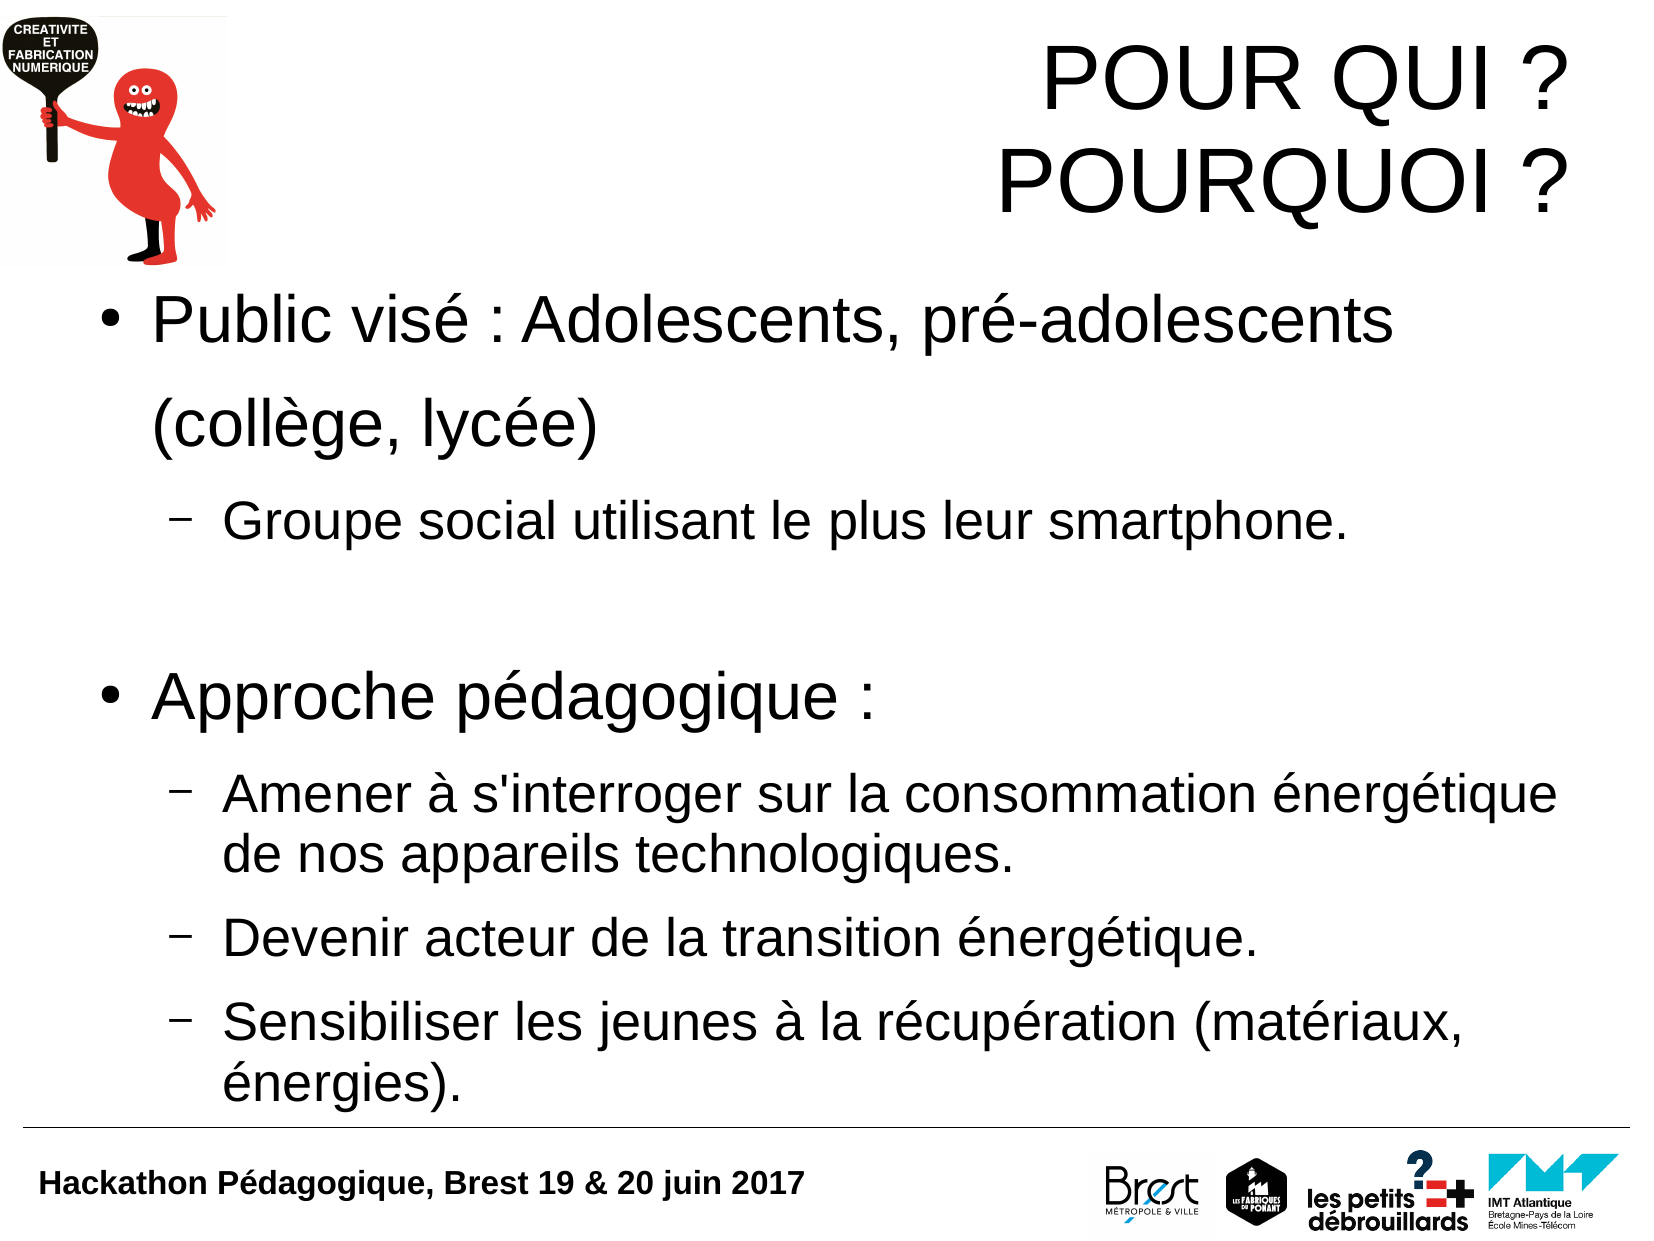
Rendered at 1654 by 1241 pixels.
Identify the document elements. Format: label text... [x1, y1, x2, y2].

title POUR QUI ? POURQUOI ? [236, 25, 1571, 233]
picture [1308, 1150, 1474, 1231]
picture [1226, 1158, 1287, 1226]
text_box Hackathon Pédagogique, Brest 19 & 20 juin 2017 [23, 1157, 945, 1210]
picture [1086, 1151, 1218, 1240]
list Public visé : Adolescents, pré-adolescents (collège, lycée) Groupe social utilisant le plus leur smartphone. Approche pédagogique : Amener à s'interroger sur la consommation énergétique de nos appareils technologiques. Devenir acteur de la transition énergétique. Sensibiliser les jeunes à la récupération (matériaux, énergies). [80, 281, 1569, 1110]
picture [1488, 1153, 1619, 1229]
picture [0, 16, 227, 267]
